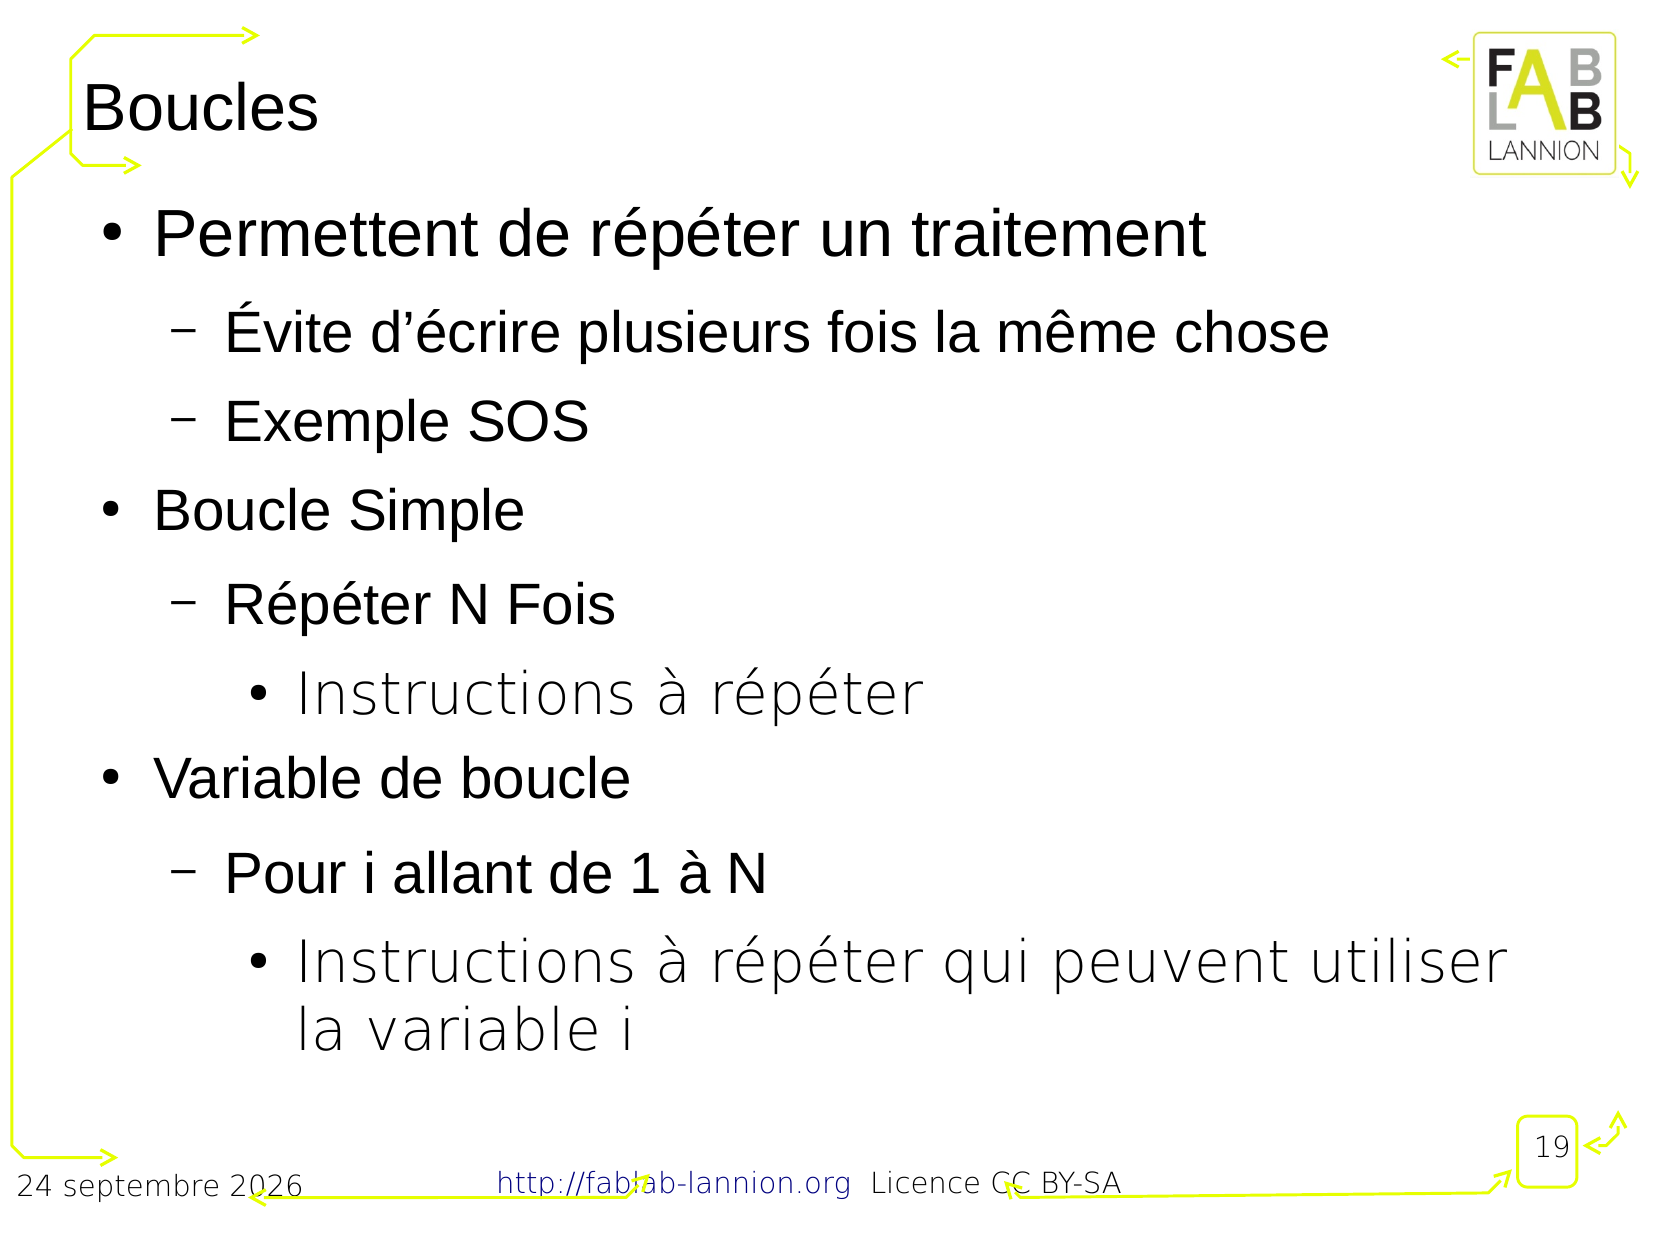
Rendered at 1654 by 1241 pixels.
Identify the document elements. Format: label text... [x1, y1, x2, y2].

list Permettent de répéter un traitement Évite d’écrire plusieurs fois la même chose Exemple SOS Boucle Simple Répéter N Fois Instructions à répéter Variable de boucle Pour i allant de 1 à N Instructions à répéter qui peuvent utiliser la variable i [82, 195, 1571, 1134]
title Boucles [82, 49, 1441, 166]
picture [1470, 29, 1619, 178]
